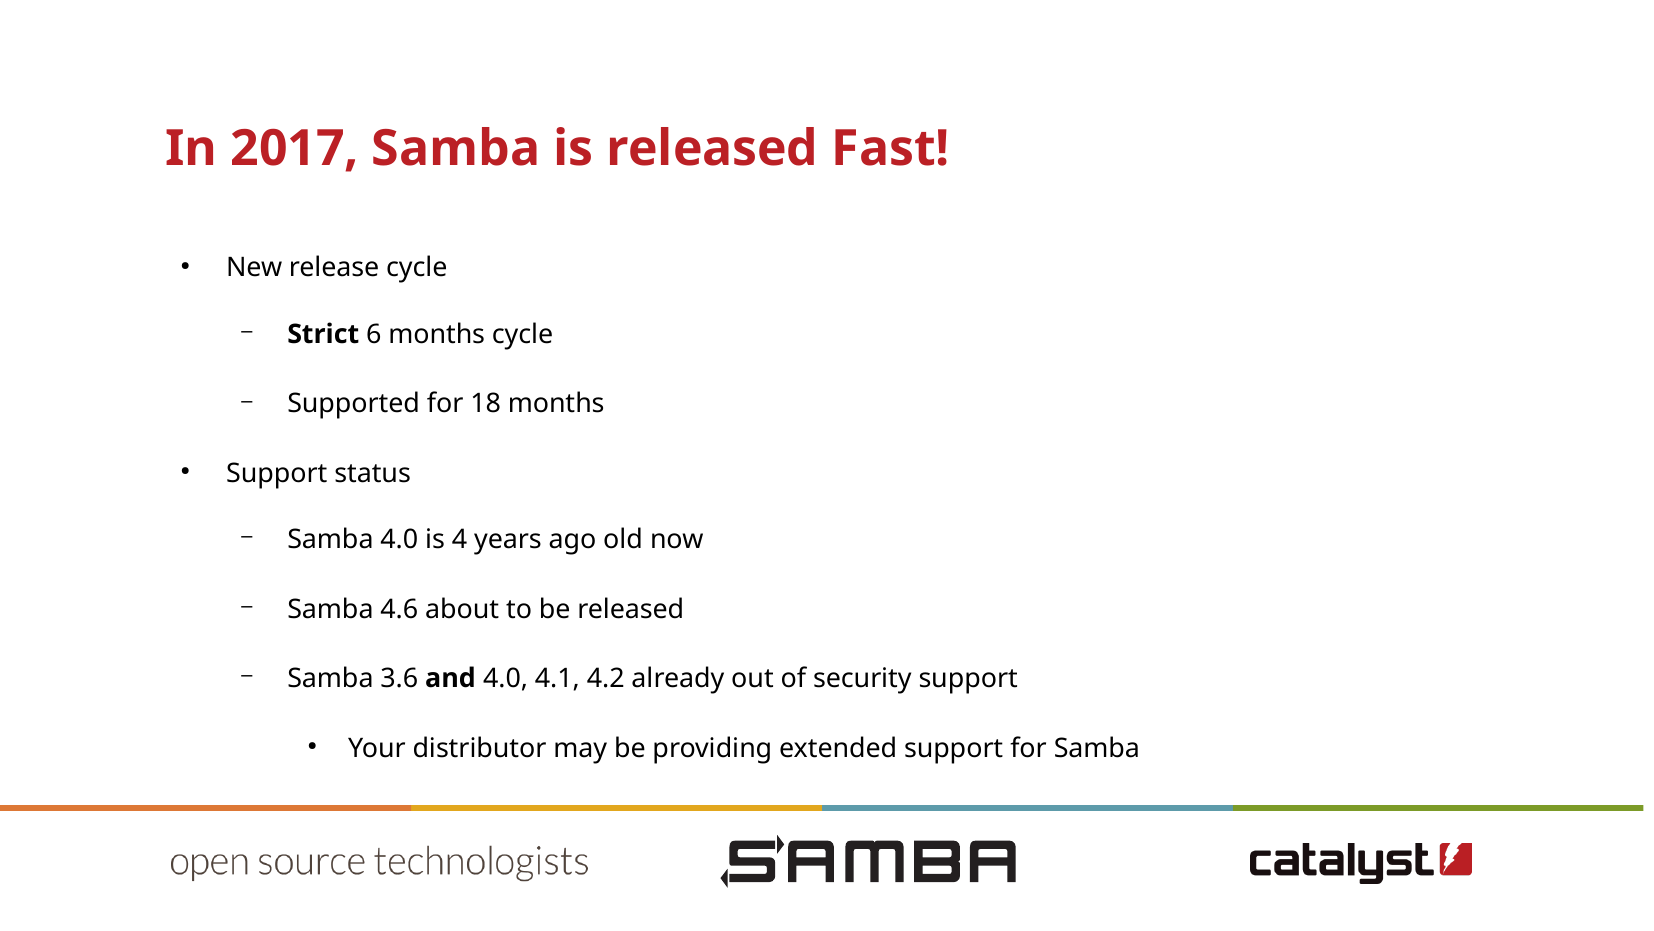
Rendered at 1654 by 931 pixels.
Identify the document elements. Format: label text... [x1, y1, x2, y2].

list New release cycle Strict 6 months cycle Supported for 18 months Support status Samba 4.0 is 4 years ago old now Samba 4.6 about to be released Samba 3.6 and 4.0, 4.1, 4.2 already out of security support Your distributor may be providing extended support for Samba [165, 230, 1489, 770]
picture [0, 805, 1644, 884]
title In 2017, Samba is released Fast! [165, 68, 1489, 224]
